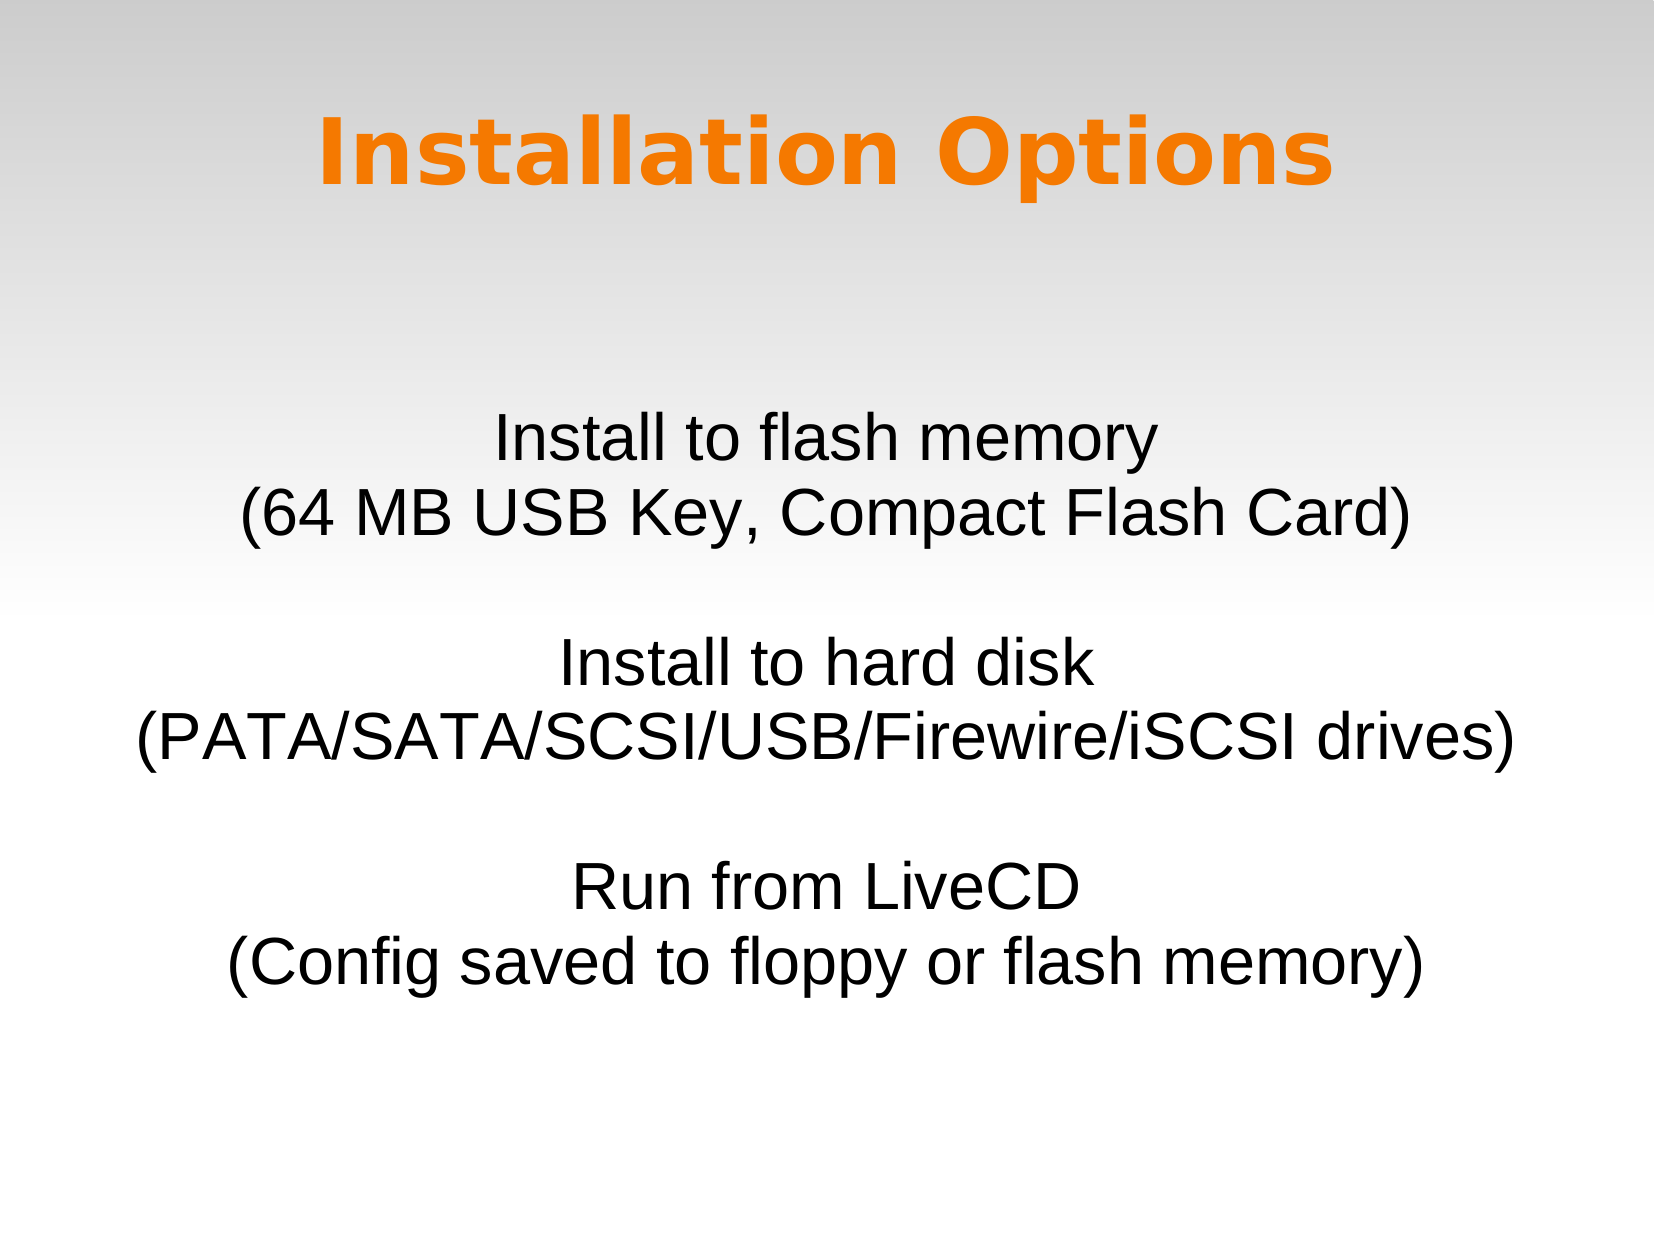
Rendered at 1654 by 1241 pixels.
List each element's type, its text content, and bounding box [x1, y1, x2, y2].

text_box Install to flash memory (64 MB USB Key, Compact Flash Card) Install to hard disk (PATA/SATA/SCSI/USB/Firewire/iSCSI drives) Run from LiveCD (Config saved to floppy or flash memory) [82, 290, 1571, 1109]
title Installation Options [82, 49, 1571, 257]
